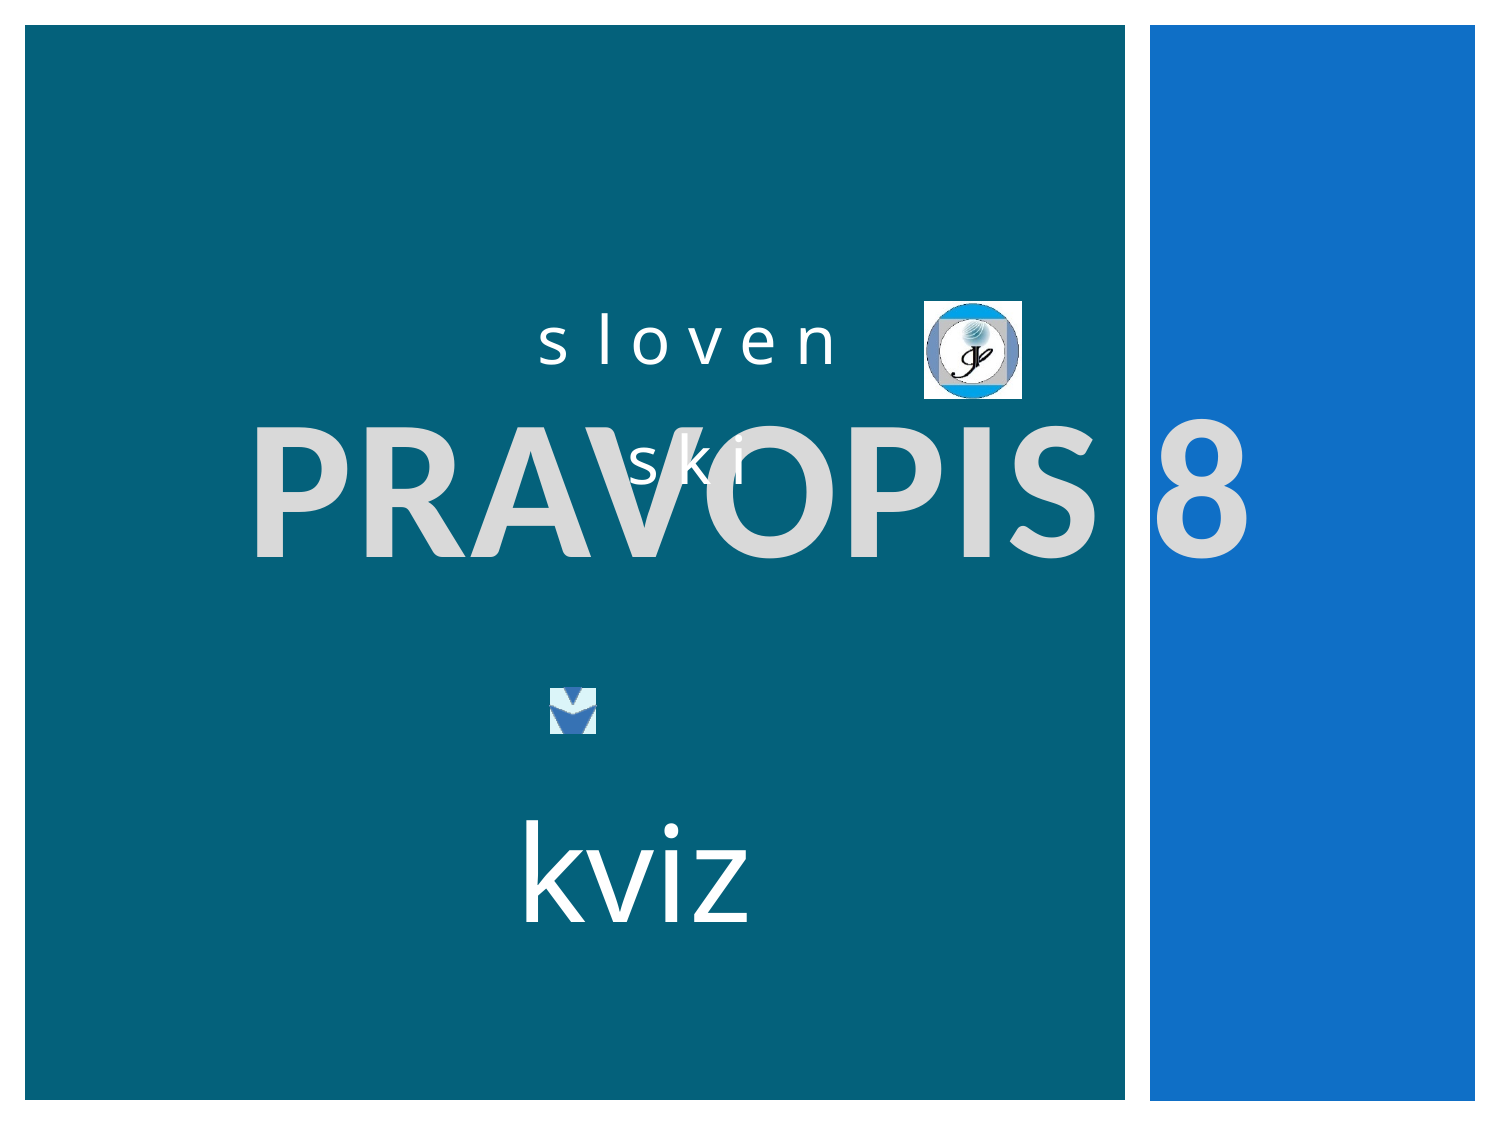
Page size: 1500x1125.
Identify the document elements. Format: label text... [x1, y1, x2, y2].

picture [925, 302, 1021, 398]
text_box s l o v e n s k i [499, 287, 876, 542]
text_box Pravopis 8 [37, 350, 699, 592]
text_box kviz [475, 775, 799, 1030]
picture [710, 512, 800, 558]
text_box Pravopis 8 [800, 350, 1338, 592]
picture [550, 688, 596, 733]
